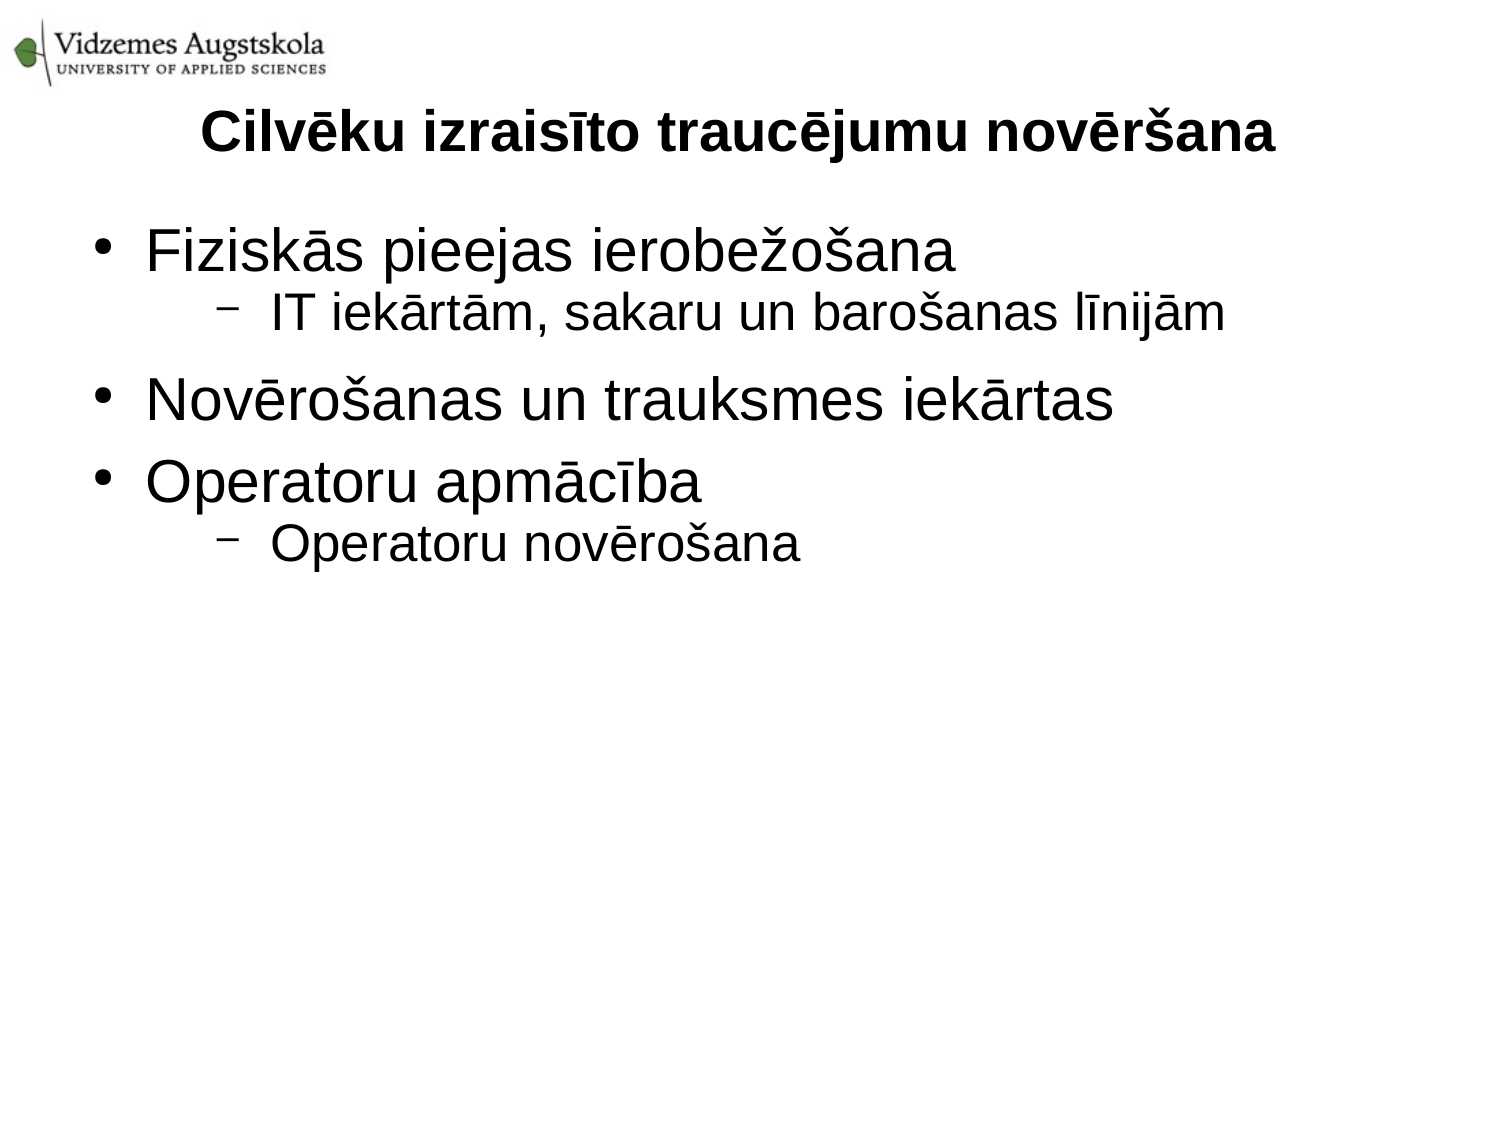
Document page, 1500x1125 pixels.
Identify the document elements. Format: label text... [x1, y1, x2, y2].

title Cilvēku izraisīto traucējumu novēršana [85, 87, 1372, 177]
picture [5, 2, 334, 102]
list Fiziskās pieejas ierobežošana IT iekārtām, sakaru un barošanas līnijām Novērošanas un trauksmes iekārtas Operatoru apmācība Operatoru novērošana [74, 214, 1424, 1004]
